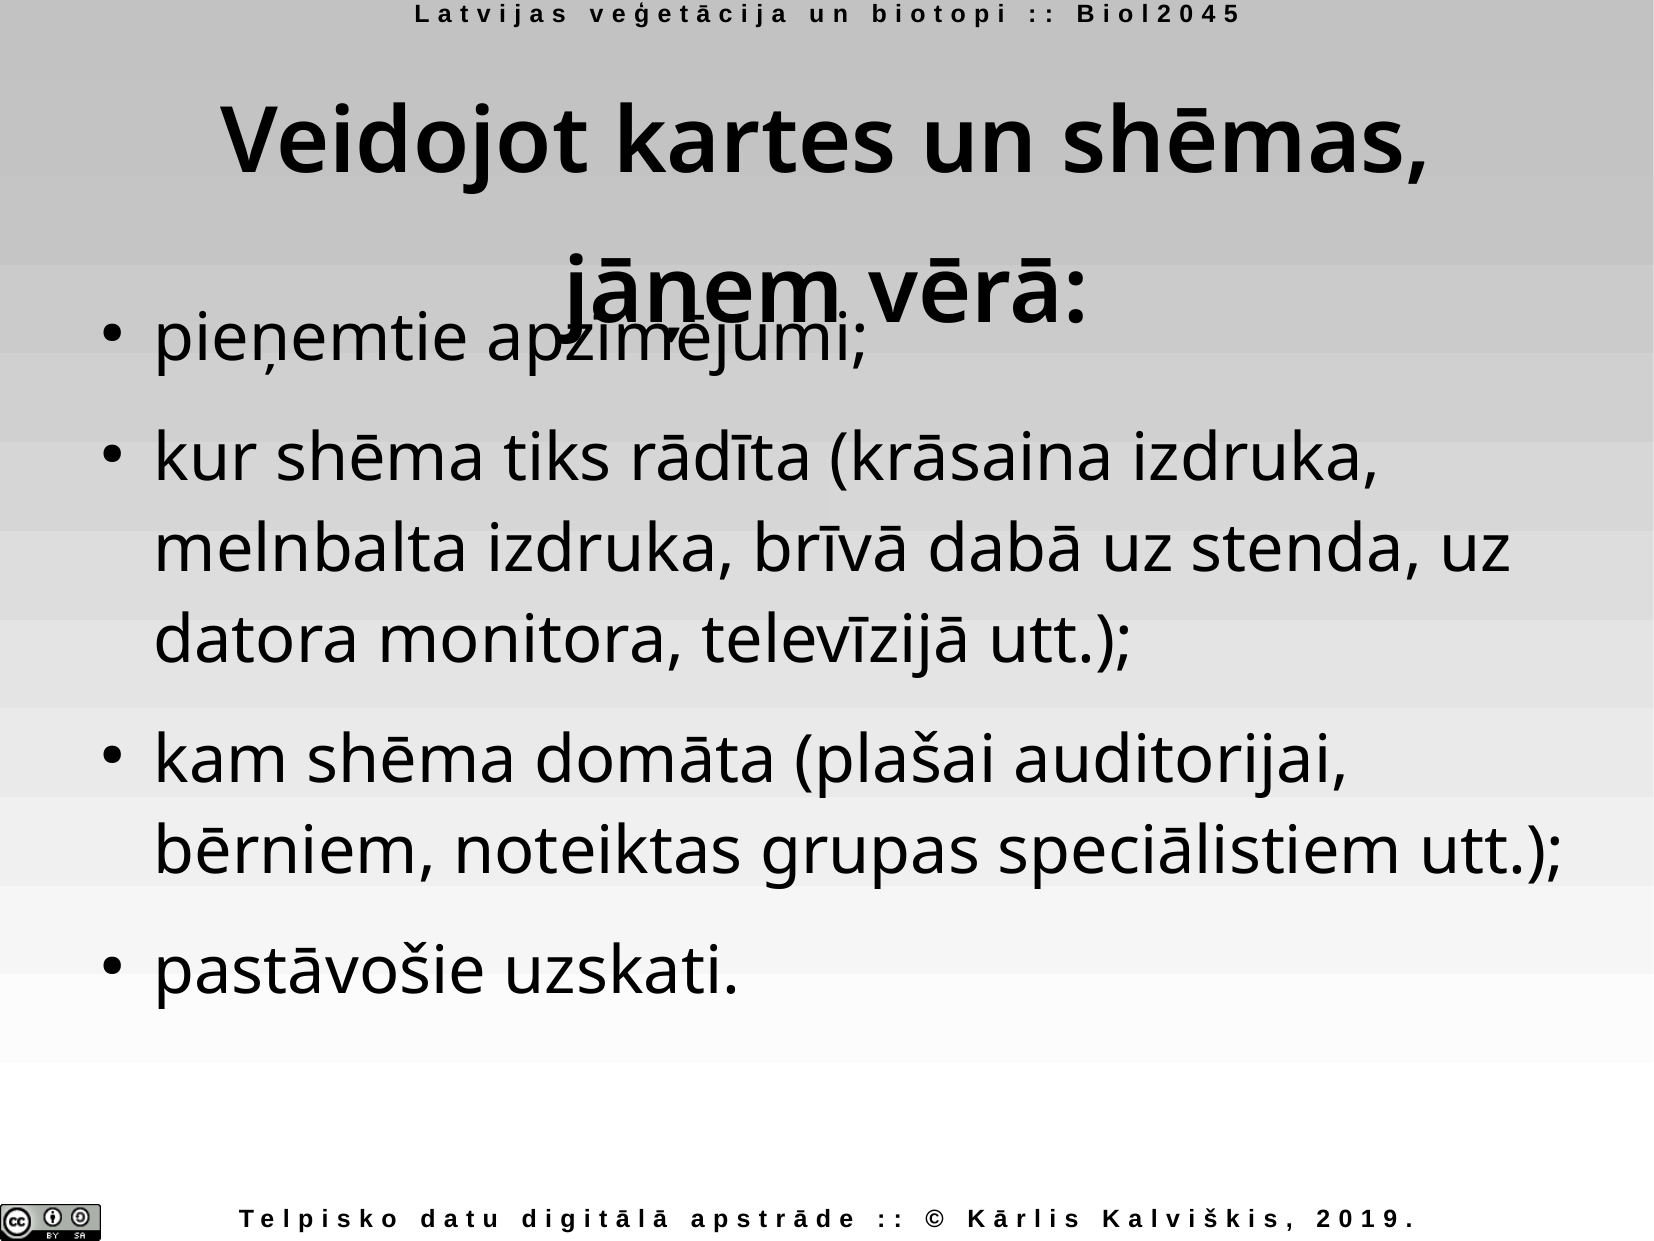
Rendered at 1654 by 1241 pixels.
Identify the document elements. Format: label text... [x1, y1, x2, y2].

picture [0, 0, 1654, 1241]
title Veidojot kartes un shēmas, jāņem vērā: [29, 49, 1625, 296]
list pieņemtie apzīmējumi; kur shēma tiks rādīta (krāsaina izdruka, melnbalta izdruka, brīvā dabā uz stenda, uz datora monitora, televīzijā utt.); kam shēma domāta (plašai auditorijai, bērniem, noteiktas grupas speciālistiem utt.); pastāvošie uzskati. [82, 289, 1571, 1113]
